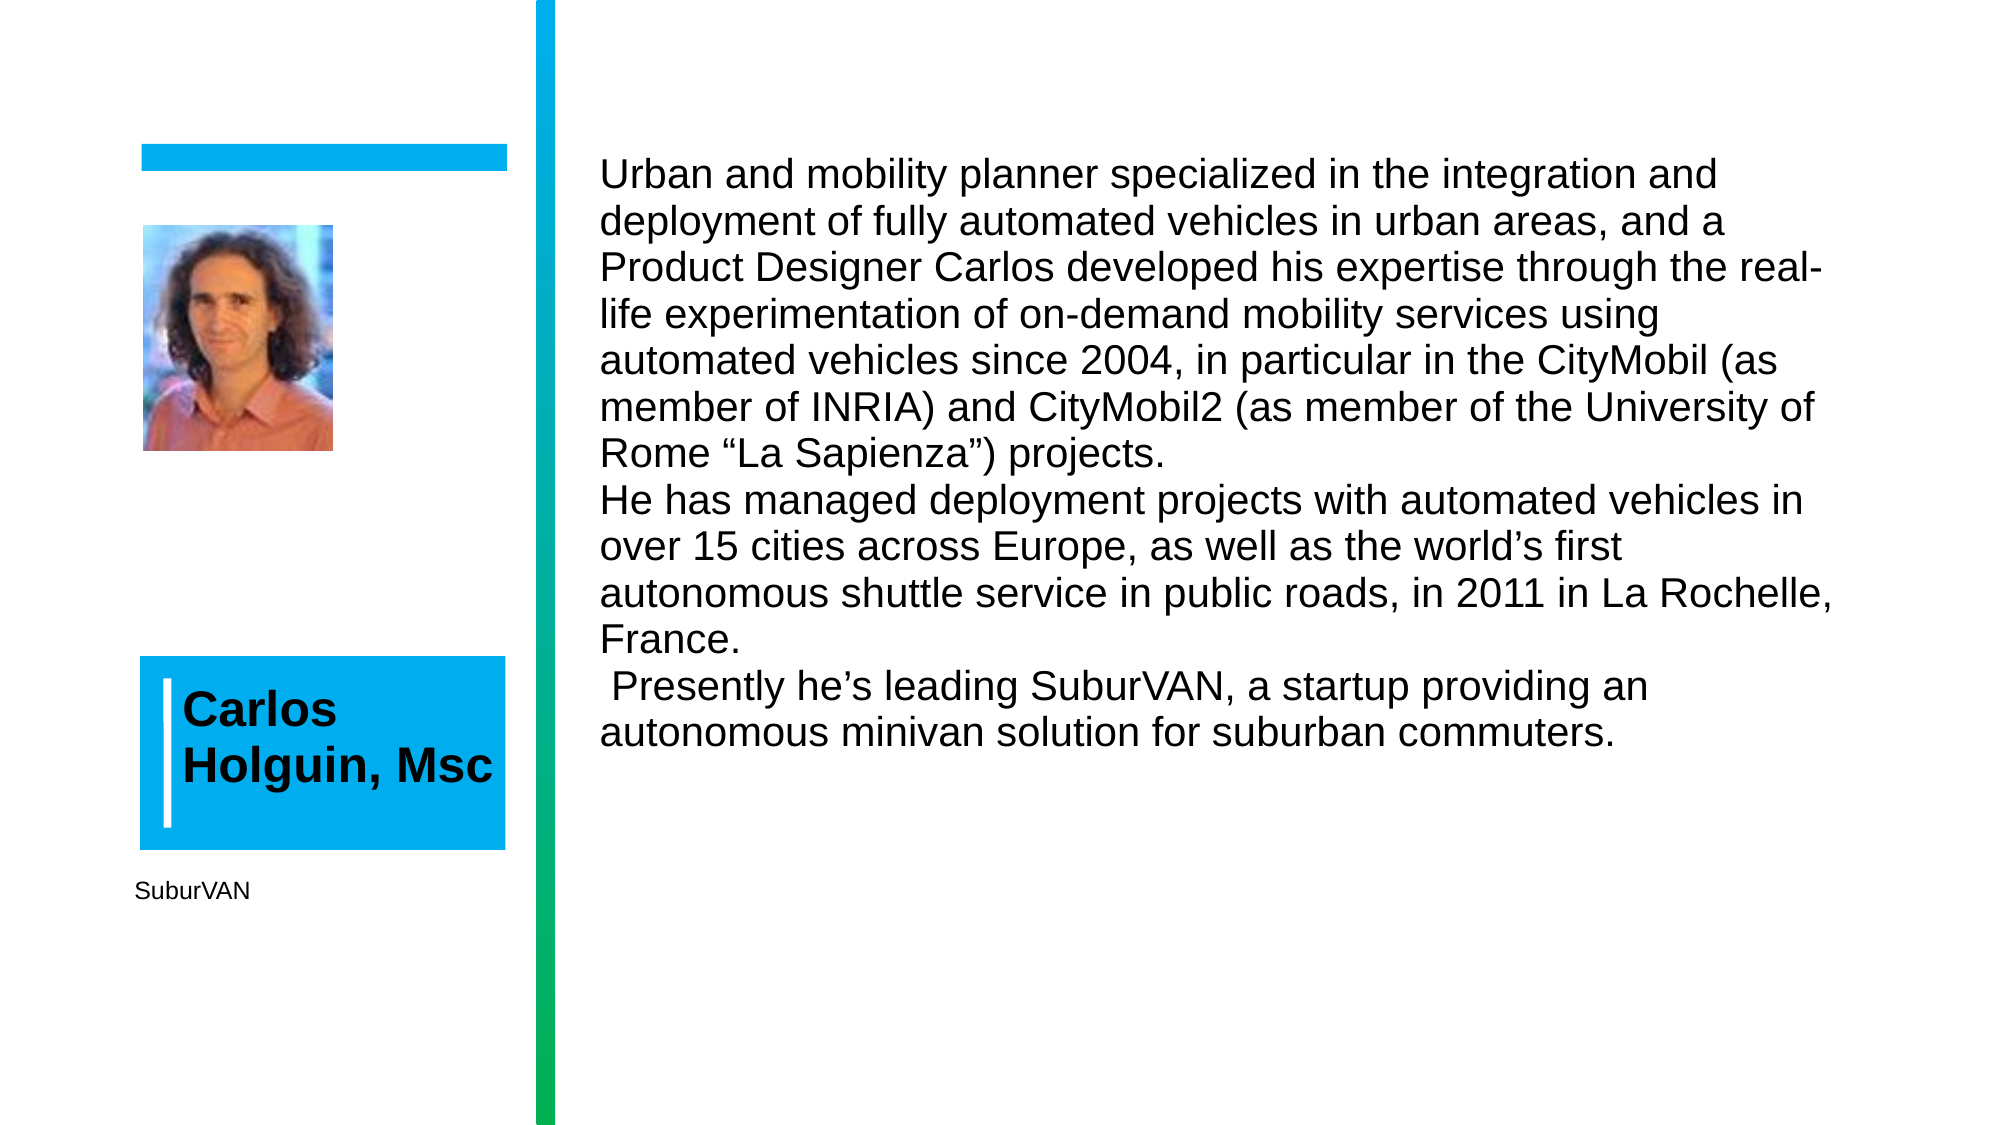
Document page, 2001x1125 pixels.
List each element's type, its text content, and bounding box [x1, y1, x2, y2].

text_box [140, 656, 506, 850]
text_box [536, 913, 556, 1125]
picture [143, 225, 333, 451]
text_box Urban and mobility planner specialized in the integration and deployment of fully automated vehicles in urban areas, and a Product Designer Carlos developed his expertise through the real-life experimentation of on-demand mobility services using automated vehicles since 2004, in particular in the CityMobil (as member of INRIA) and CityMobil2 (as member of the University of Rome “La Sapienza”) projects. He has managed deployment projects with automated vehicles in over 15 cities across Europe, as well as the world’s first autonomous shuttle service in public roads, in 2011 in La Rochelle, France. Presently he’s leading SuburVAN, a startup providing an autonomous minivan solution for suburban commuters. [584, 143, 1870, 763]
text_box Carlos Holguin, Msc [167, 674, 533, 801]
text_box [536, 0, 556, 602]
text_box [141, 143, 507, 171]
text_box SuburVAN [119, 869, 581, 913]
text_box [536, 808, 556, 869]
